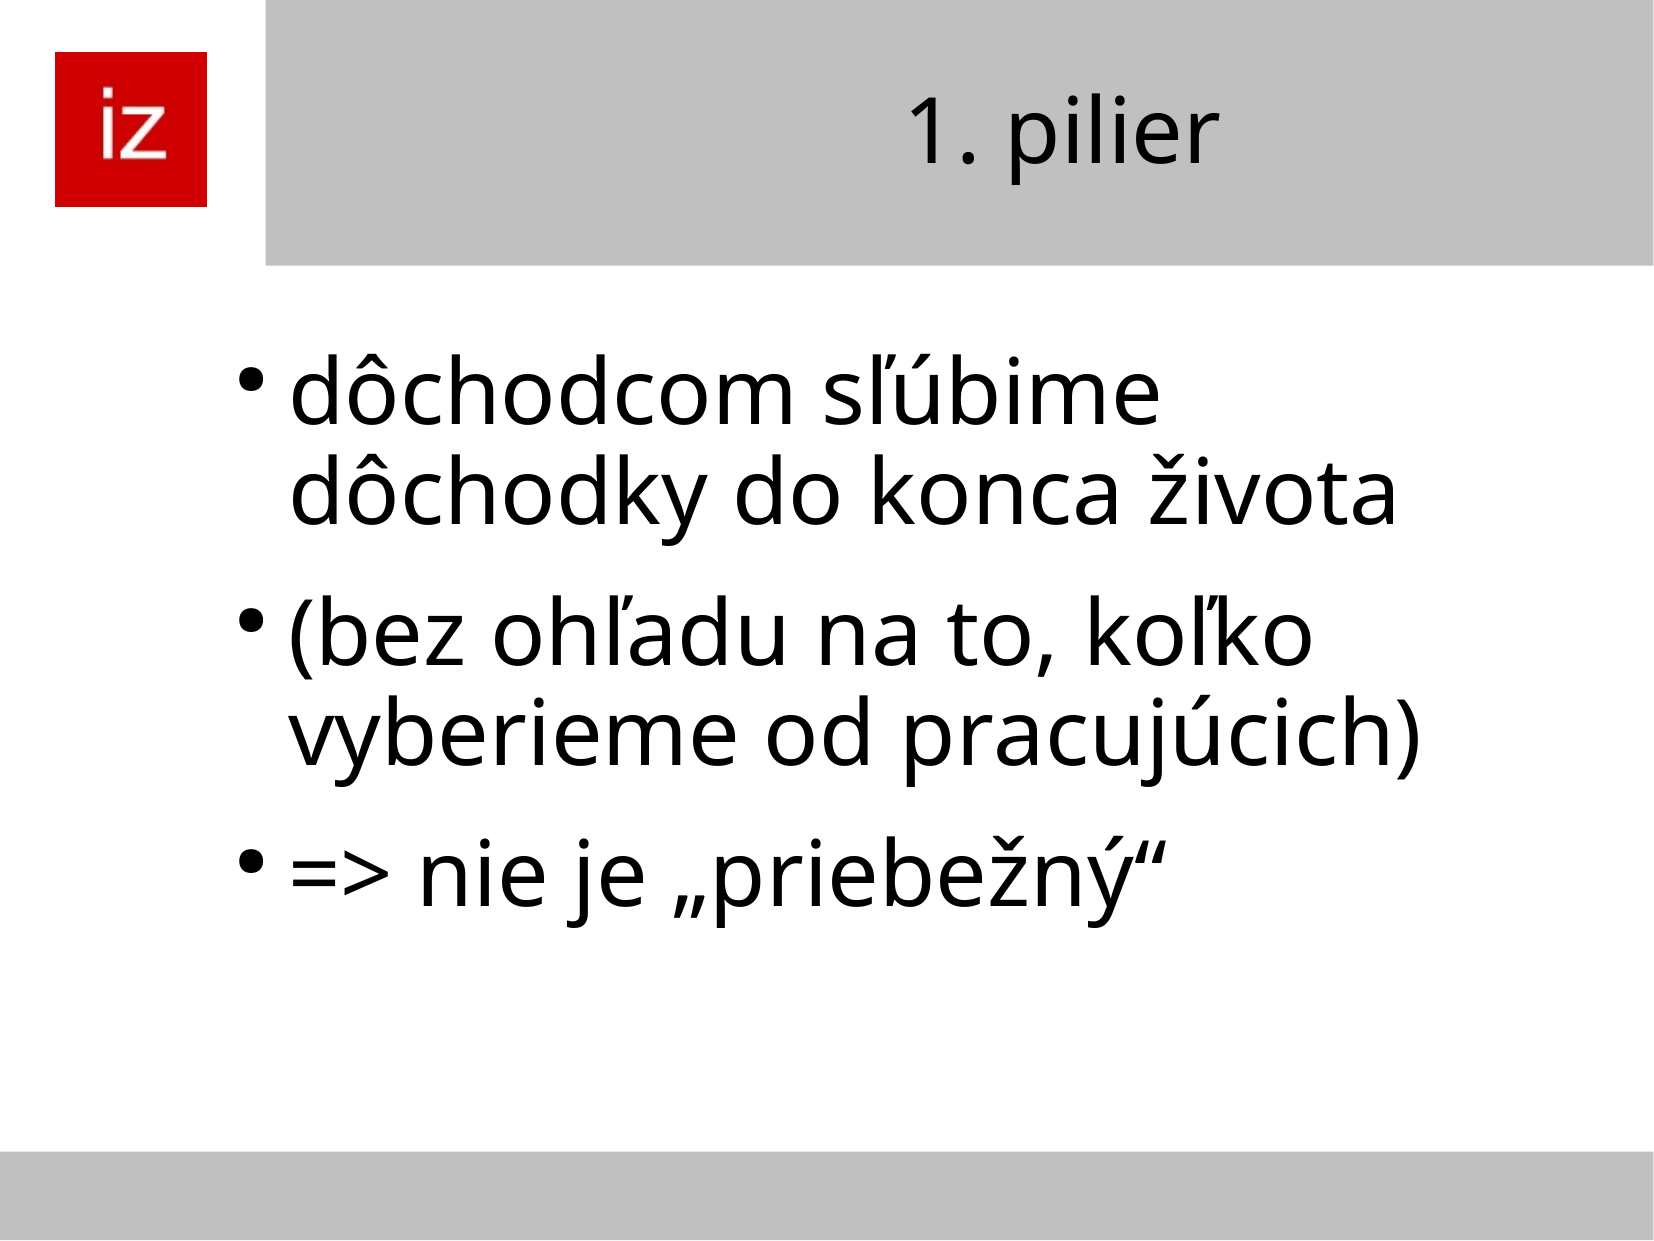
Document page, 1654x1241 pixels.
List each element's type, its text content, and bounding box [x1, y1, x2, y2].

list dôchodcom sľúbime dôchodky do konca života (bez ohľadu na to, koľko vyberieme od pracujúcich) => nie je „priebežný“ [121, 344, 1533, 1126]
title 1. pilier [561, 29, 1565, 237]
picture [55, 52, 207, 207]
